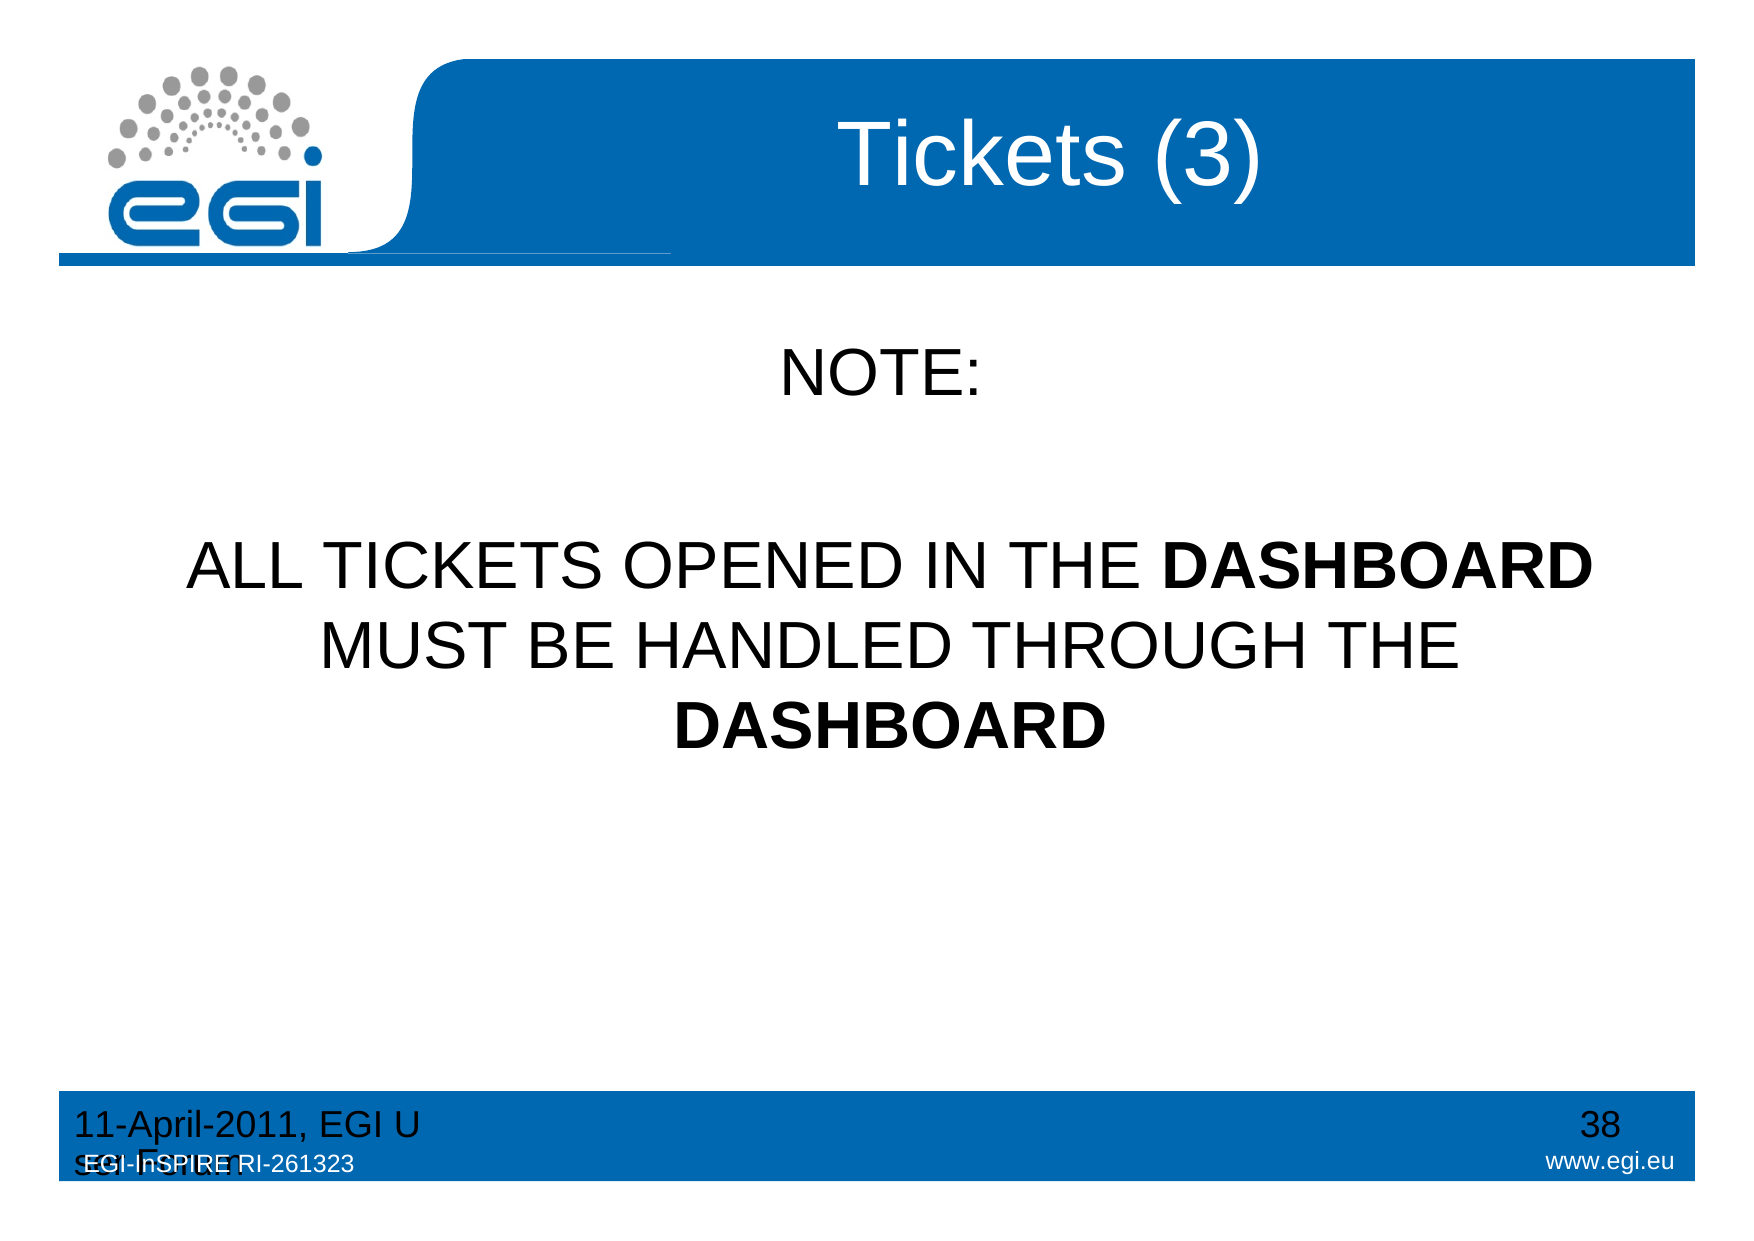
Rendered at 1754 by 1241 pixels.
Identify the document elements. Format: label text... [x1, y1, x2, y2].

list NOTE: ALL TICKETS OPENED IN THE DASHBOARD MUST BE HANDLED THROUGH THE DASHBOARD [168, 320, 1614, 1062]
title Tickets (3) [439, 31, 1663, 267]
picture [59, 59, 348, 253]
